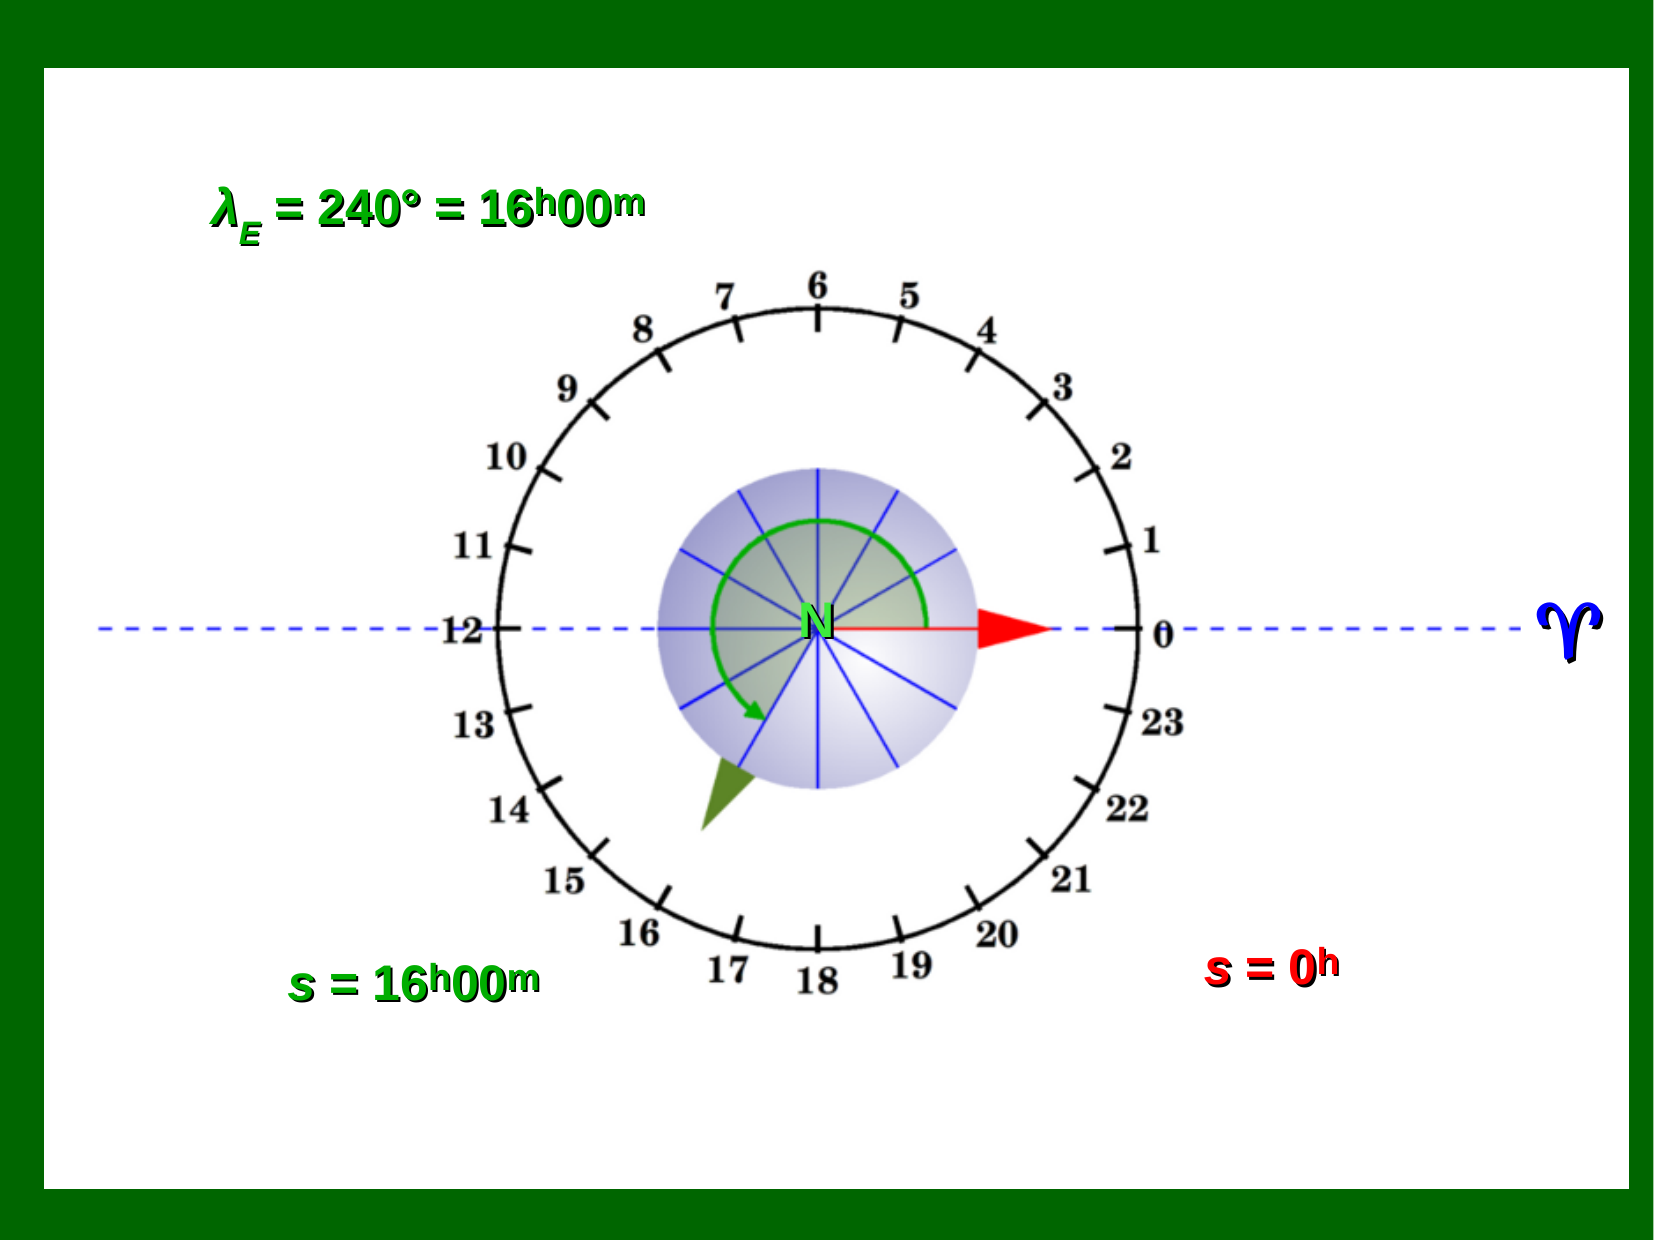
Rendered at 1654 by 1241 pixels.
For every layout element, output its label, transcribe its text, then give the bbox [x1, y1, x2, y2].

text_box N [783, 585, 850, 656]
text_box ♈ [1520, 575, 1618, 678]
picture [44, 68, 1629, 1189]
text_box s = 0h [1189, 932, 1355, 1004]
text_box s = 16h00m [272, 948, 555, 1020]
text_box λE = 240° = 16h00m [196, 172, 661, 261]
